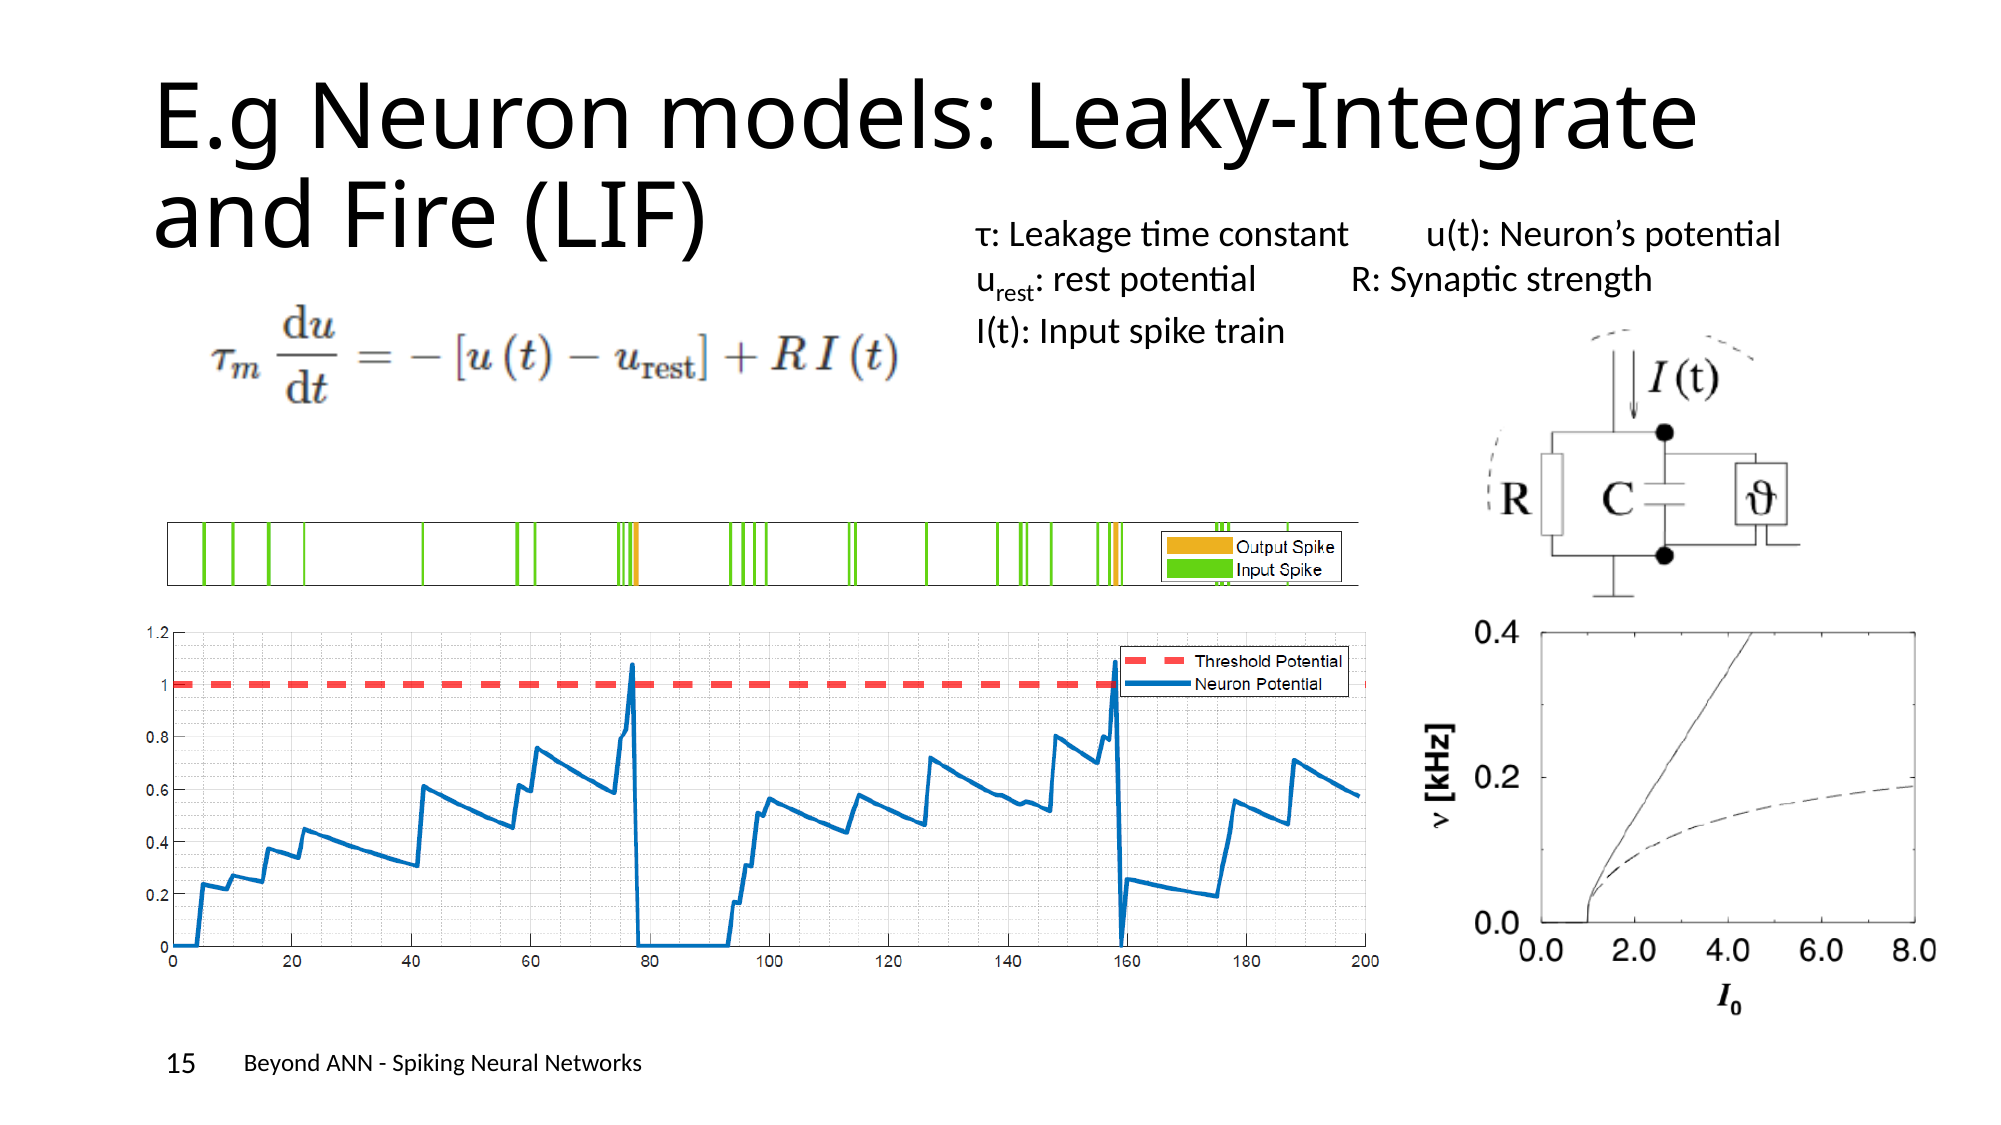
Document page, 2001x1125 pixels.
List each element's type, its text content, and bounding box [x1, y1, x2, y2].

text_box [0, 999, 244, 1125]
text_box τ: Leakage time constant u(t): Neuron’s potential urest: rest potential R: Synaptic strength I(t): Input spike train [961, 201, 1910, 354]
title E.g Neuron models: Leaky-Integrate and Fire (LIF) [137, 59, 1863, 278]
picture [137, 328, 1953, 1023]
picture [190, 294, 913, 415]
text_box Beyond ANN - Spiking Neural Networks [244, 1004, 1785, 1125]
